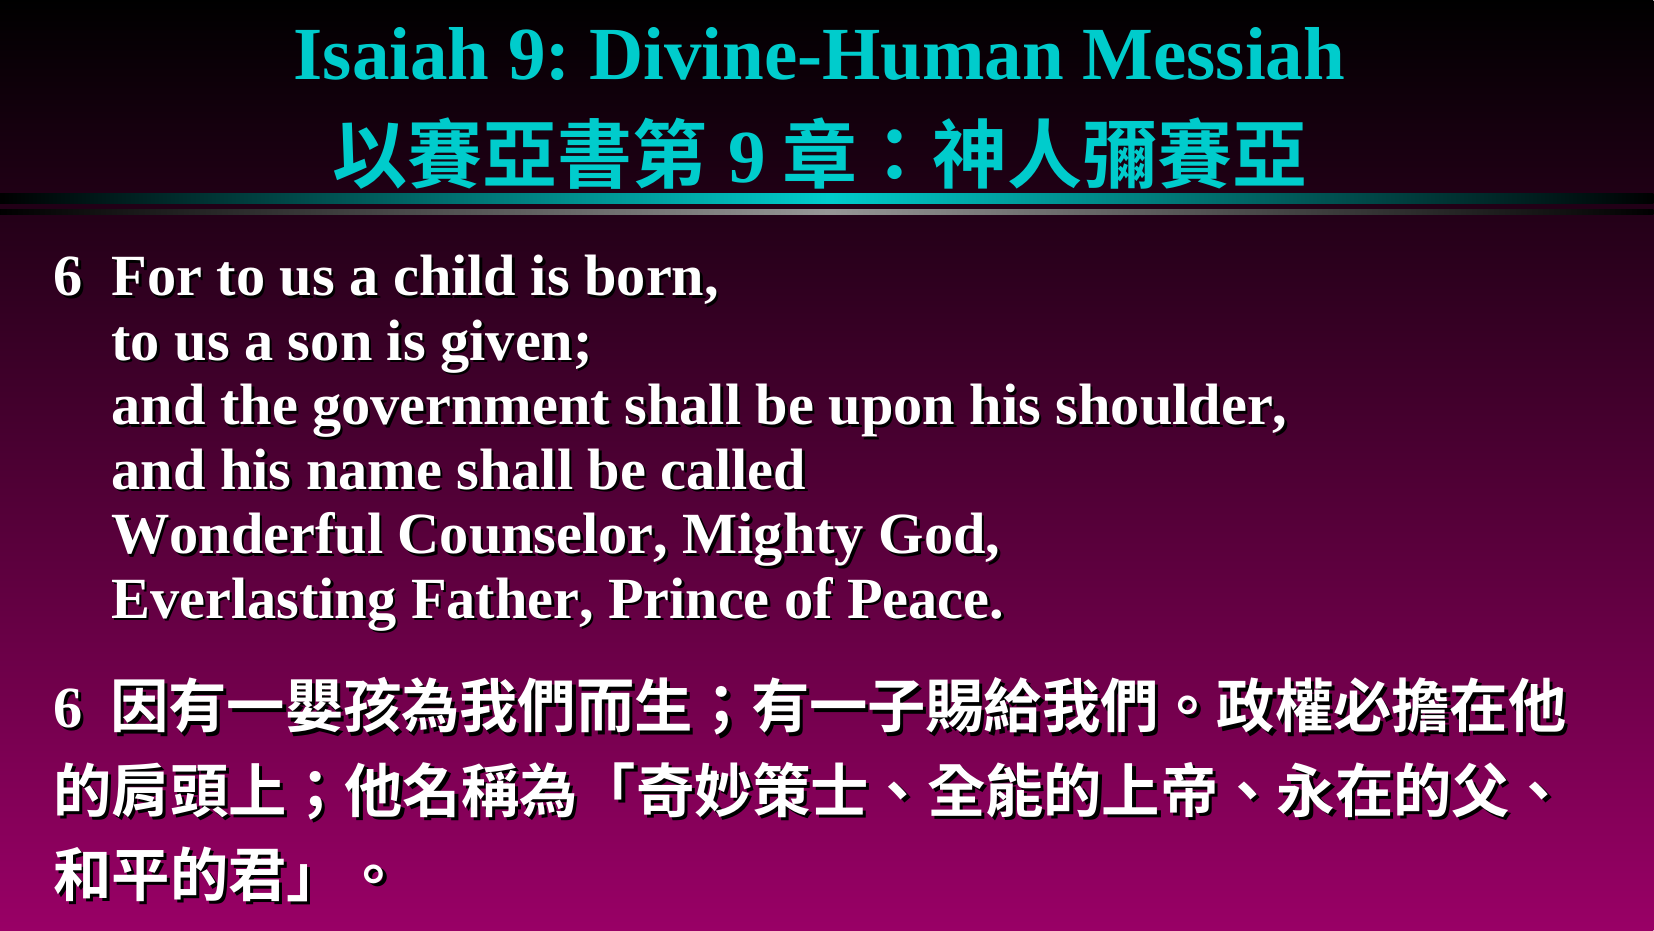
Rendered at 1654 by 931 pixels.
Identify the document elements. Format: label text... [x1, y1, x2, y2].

title Isaiah 9: Divine-Human Messiah 以賽亞書第9章：神人彌賽亞 [110, 6, 1530, 211]
text_box 6 For to us a child is born, to us a son is given; and the government shall be upon his shoulder, and his name shall be called Wonderful Counselor, Mighty God, Everlasting Father, Prince of Peace. 6 因有一嬰孩為我們而生；有一子賜給我們。政權必擔在他的肩頭上；他名稱為「奇妙策士、全能的上帝、永在的父、和平的君」。 [38, 236, 1615, 931]
